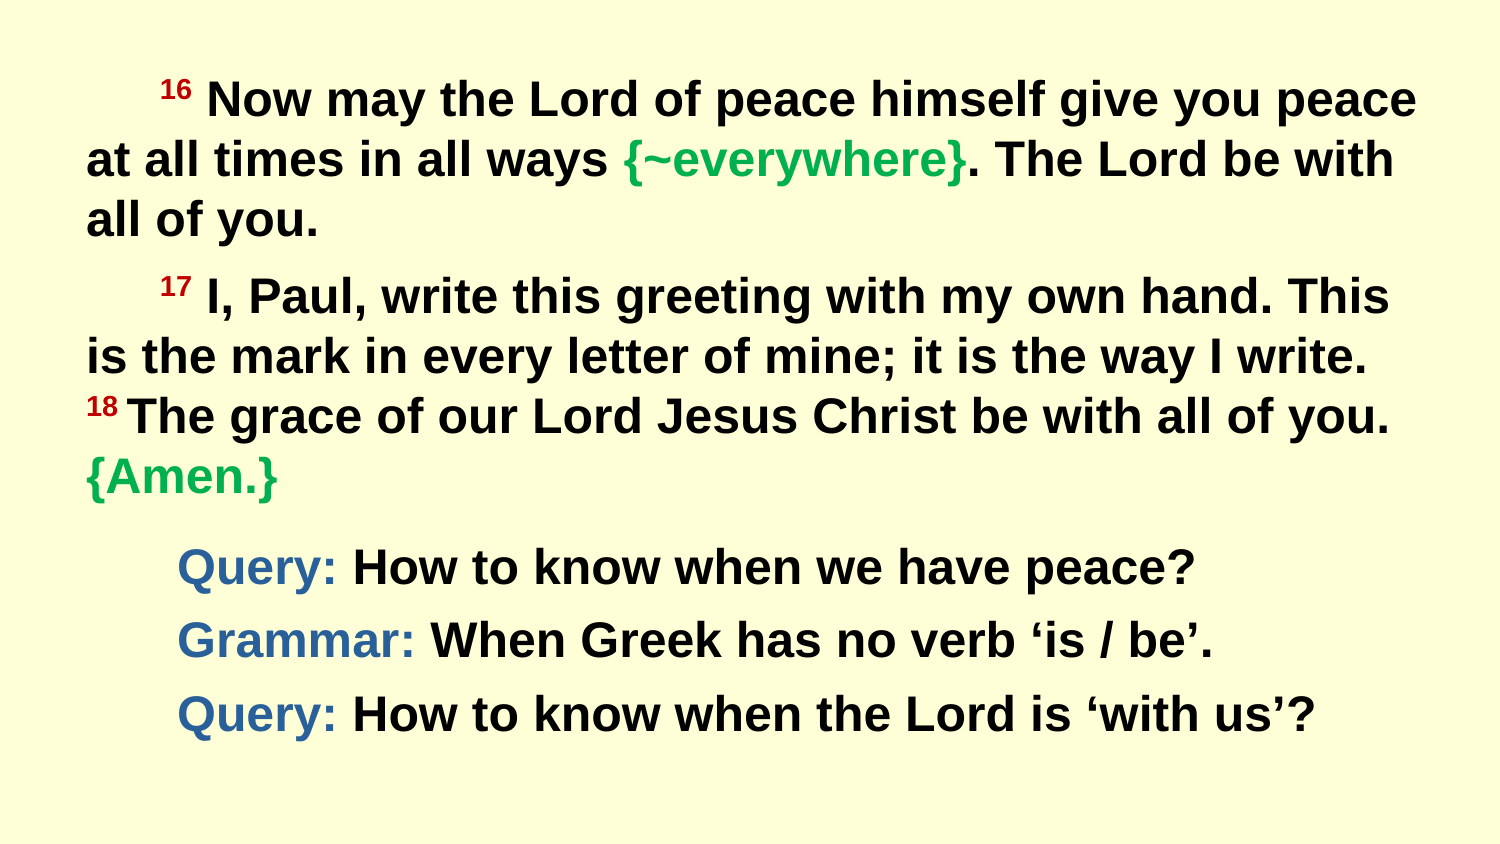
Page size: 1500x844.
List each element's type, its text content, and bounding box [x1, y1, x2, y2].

text_box Query: How to know when we have peace? Grammar: When Greek has no verb ‘is / be’. Query: How to know when the Lord is ‘with us’? [88, 531, 1388, 749]
text_box 16 Now may the Lord of peace himself give you peace at all times in all ways {~everywhere}. The Lord be with all of you. 17 I, Paul, write this greeting with my own hand. This is the mark in every letter of mine; it is the way I write. 18 The grace of our Lord Jesus Christ be with all of you. {Amen.} [71, 59, 1460, 512]
